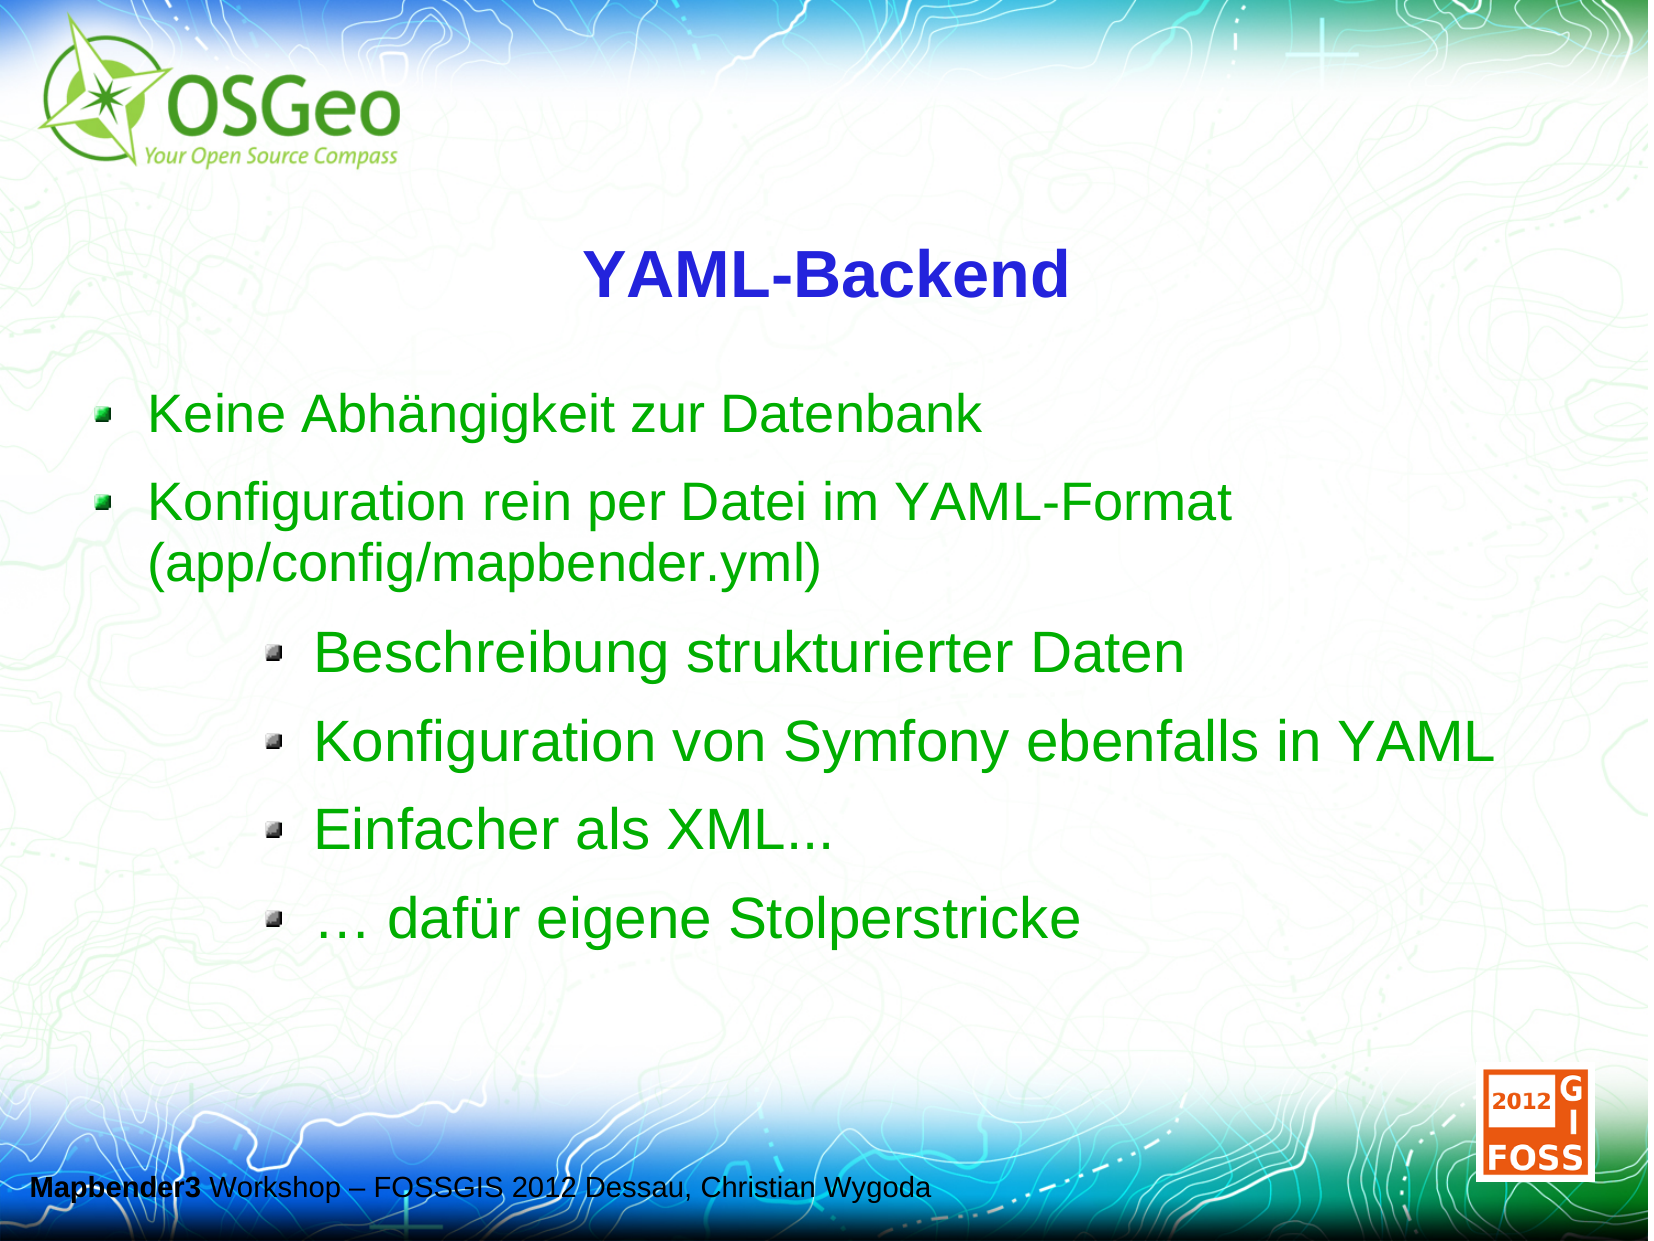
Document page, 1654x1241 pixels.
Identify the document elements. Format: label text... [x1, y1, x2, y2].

title YAML-Backend [82, 200, 1571, 349]
list Keine Abhängigkeit zur Datenbank Konfiguration rein per Datei im YAML-Format (app/config/mapbender.yml) Beschreibung strukturierter Daten Konfiguration von Symfony ebenfalls in YAML Einfacher als XML... … dafür eigene Stolperstricke [76, 383, 1565, 1203]
picture [0, 0, 1648, 1241]
